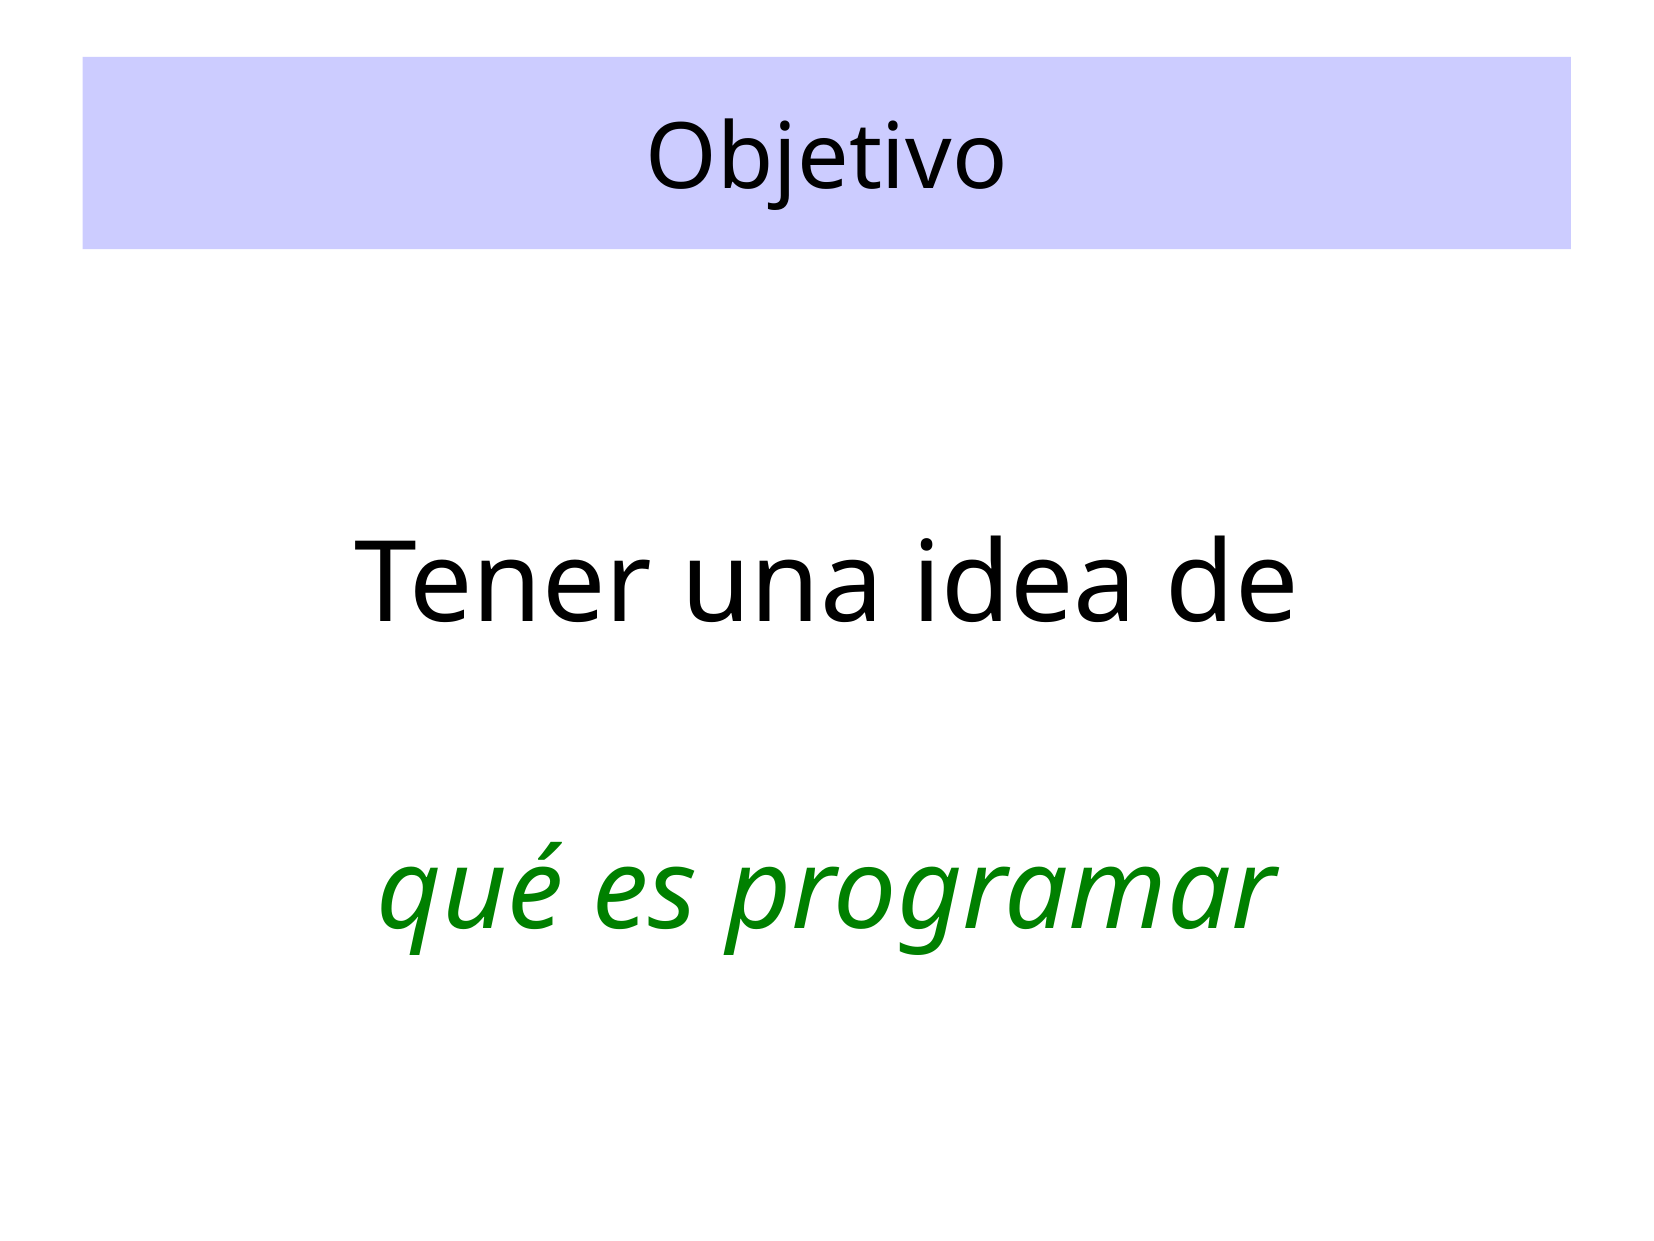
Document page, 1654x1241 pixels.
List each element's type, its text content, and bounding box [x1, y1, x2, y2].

subtitle Tener una idea de qué es programar [82, 354, 1571, 1109]
title Objetivo [82, 56, 1571, 250]
